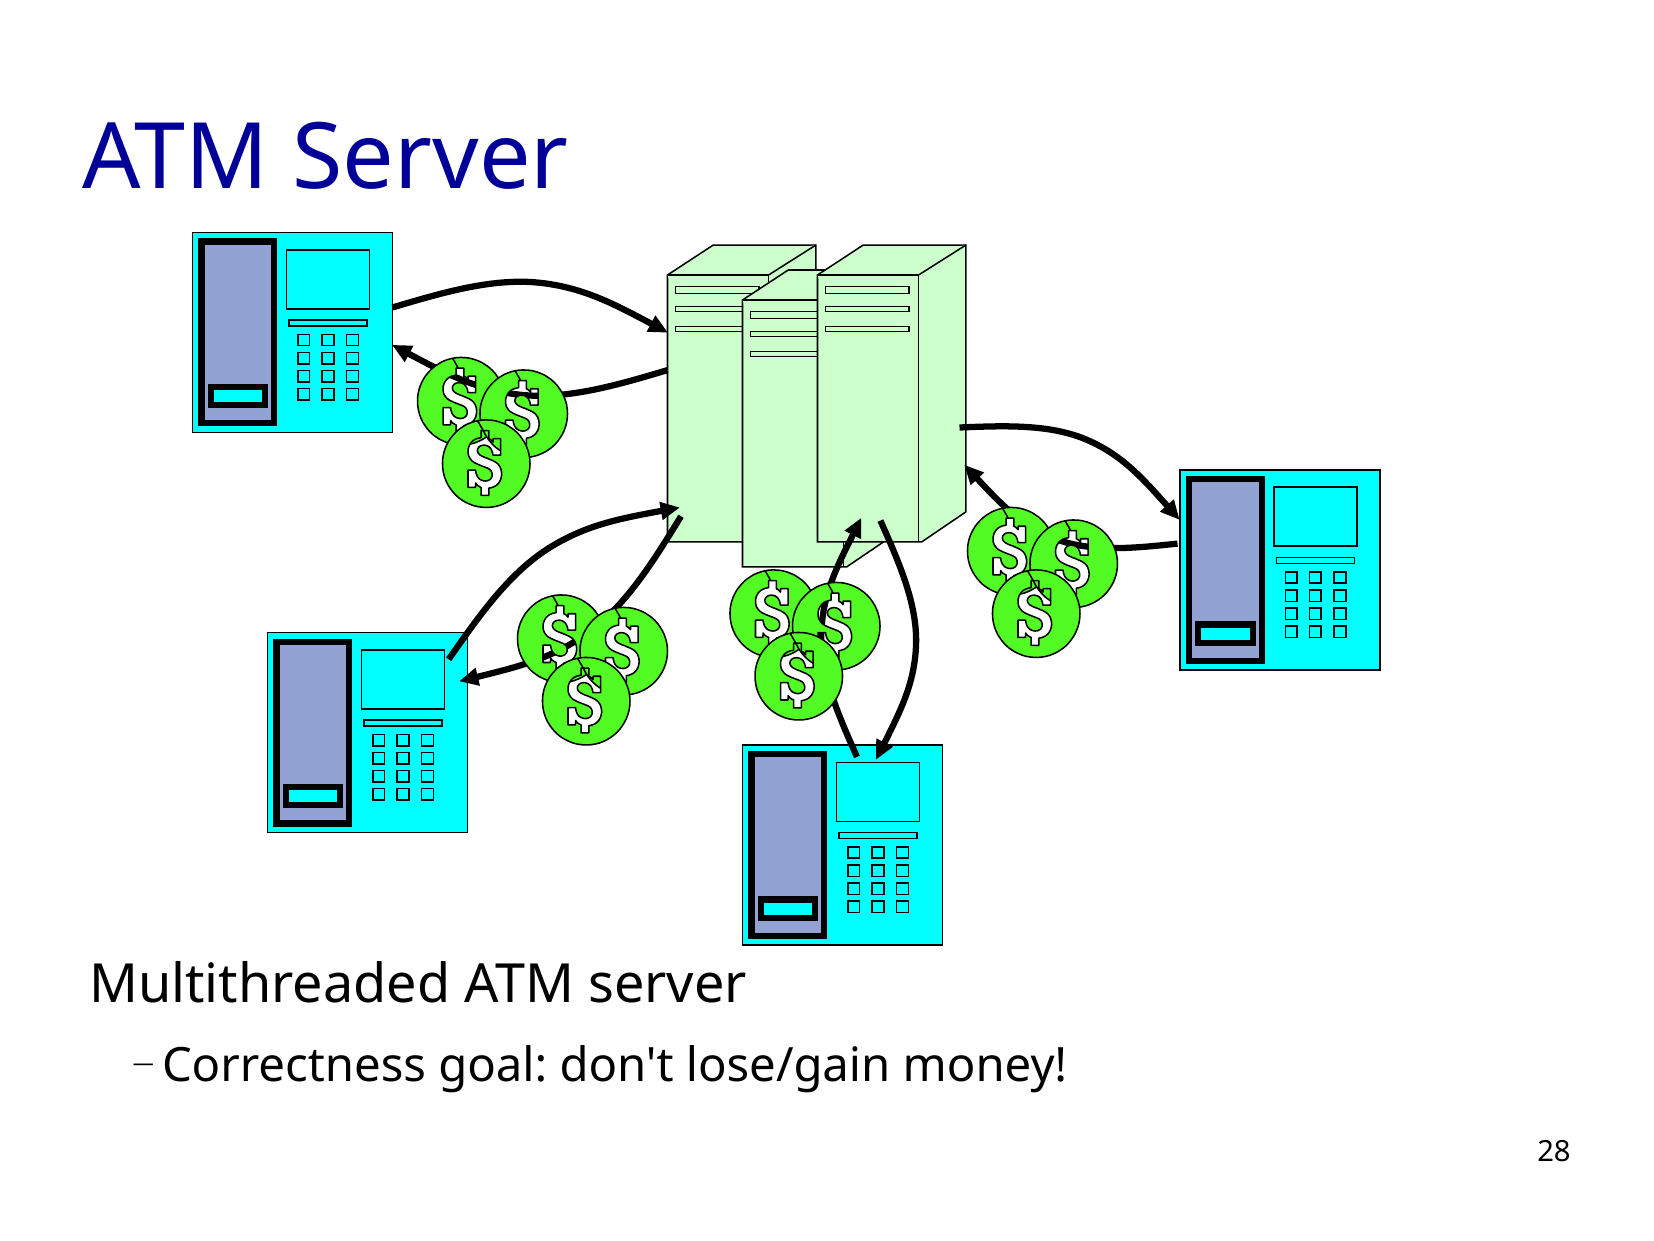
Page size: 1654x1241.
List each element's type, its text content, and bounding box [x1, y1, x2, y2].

text_box [267, 632, 468, 833]
list Multithreaded ATM server Correctness goal: don't lose/gain money! [60, 945, 1571, 1096]
text_box [742, 745, 943, 946]
text_box [417, 357, 568, 508]
title ATM Server [82, 49, 1571, 257]
text_box [967, 507, 1118, 658]
text_box [517, 594, 668, 745]
text_box [729, 569, 881, 720]
text_box [1180, 470, 1381, 671]
text_box [667, 245, 966, 567]
text_box [192, 232, 393, 433]
